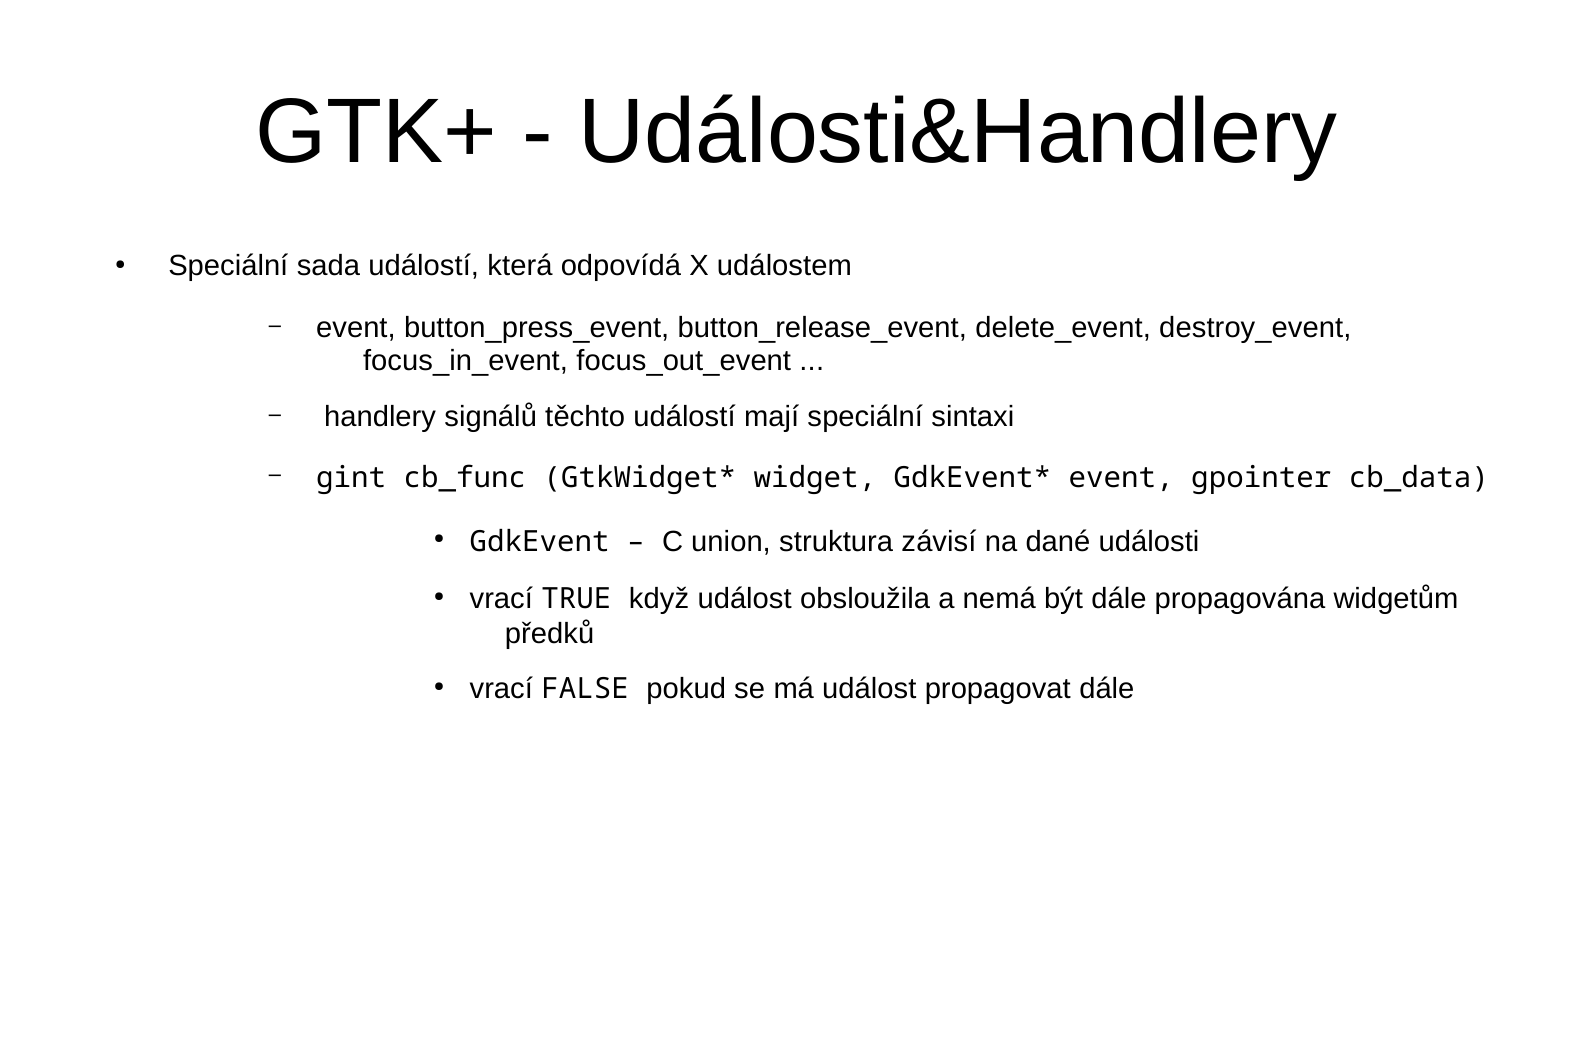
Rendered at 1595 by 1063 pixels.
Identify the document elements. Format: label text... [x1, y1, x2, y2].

list Speciální sada událostí, která odpovídá X událostem event, button_press_event, button_release_event, delete_event, destroy_event, focus_in_event, focus_out_event ... handlery signálů těchto událostí mají speciální sintaxi gint cb_func (GtkWidget* widget, GdkEvent* event, gpointer cb_data) GdkEvent – C union, struktura závisí na dané události vrací TRUE když událost obsloužila a nemá být dále propagována widgetům předků vrací FALSE pokud se má událost propagovat dále [79, 248, 1515, 951]
title GTK+ - Události&Handlery [79, 42, 1515, 220]
